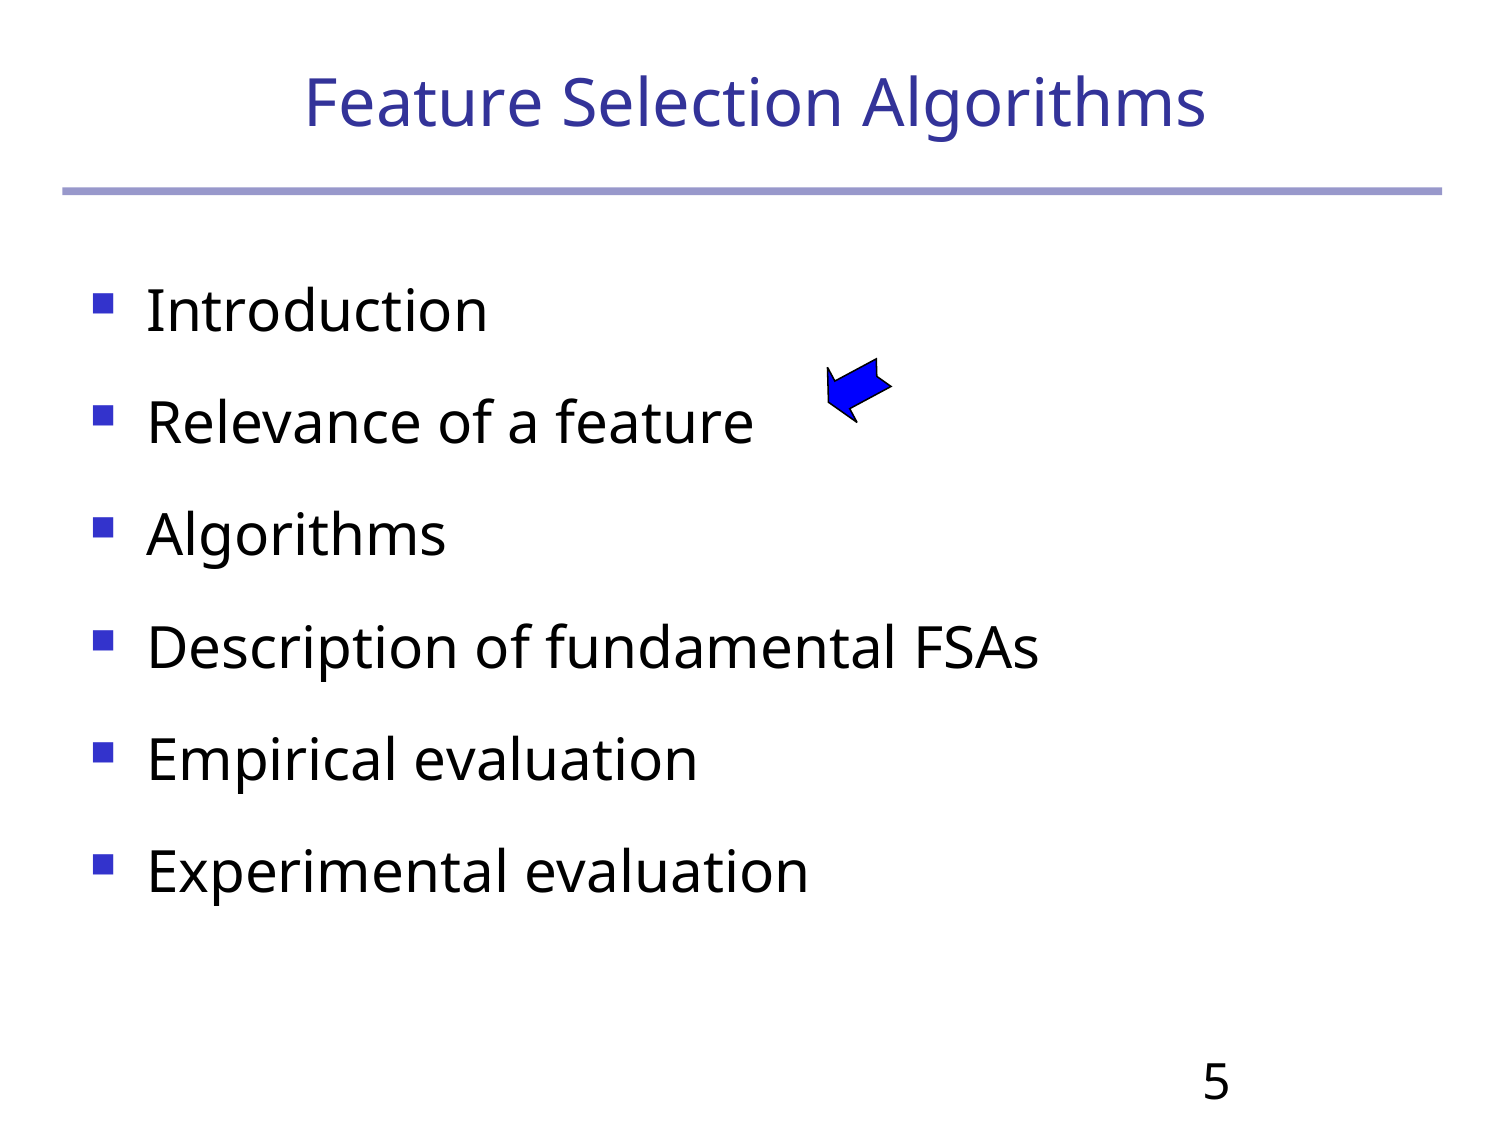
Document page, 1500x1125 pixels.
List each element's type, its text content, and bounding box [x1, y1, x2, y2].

text_box <number> [1187, 1050, 1500, 1125]
list Introduction Relevance of a feature Algorithms Description of fundamental FSAs Empirical evaluation Experimental evaluation [74, 237, 1450, 1038]
title Feature Selection Algorithms [0, 12, 1500, 188]
text_box [827, 358, 892, 423]
